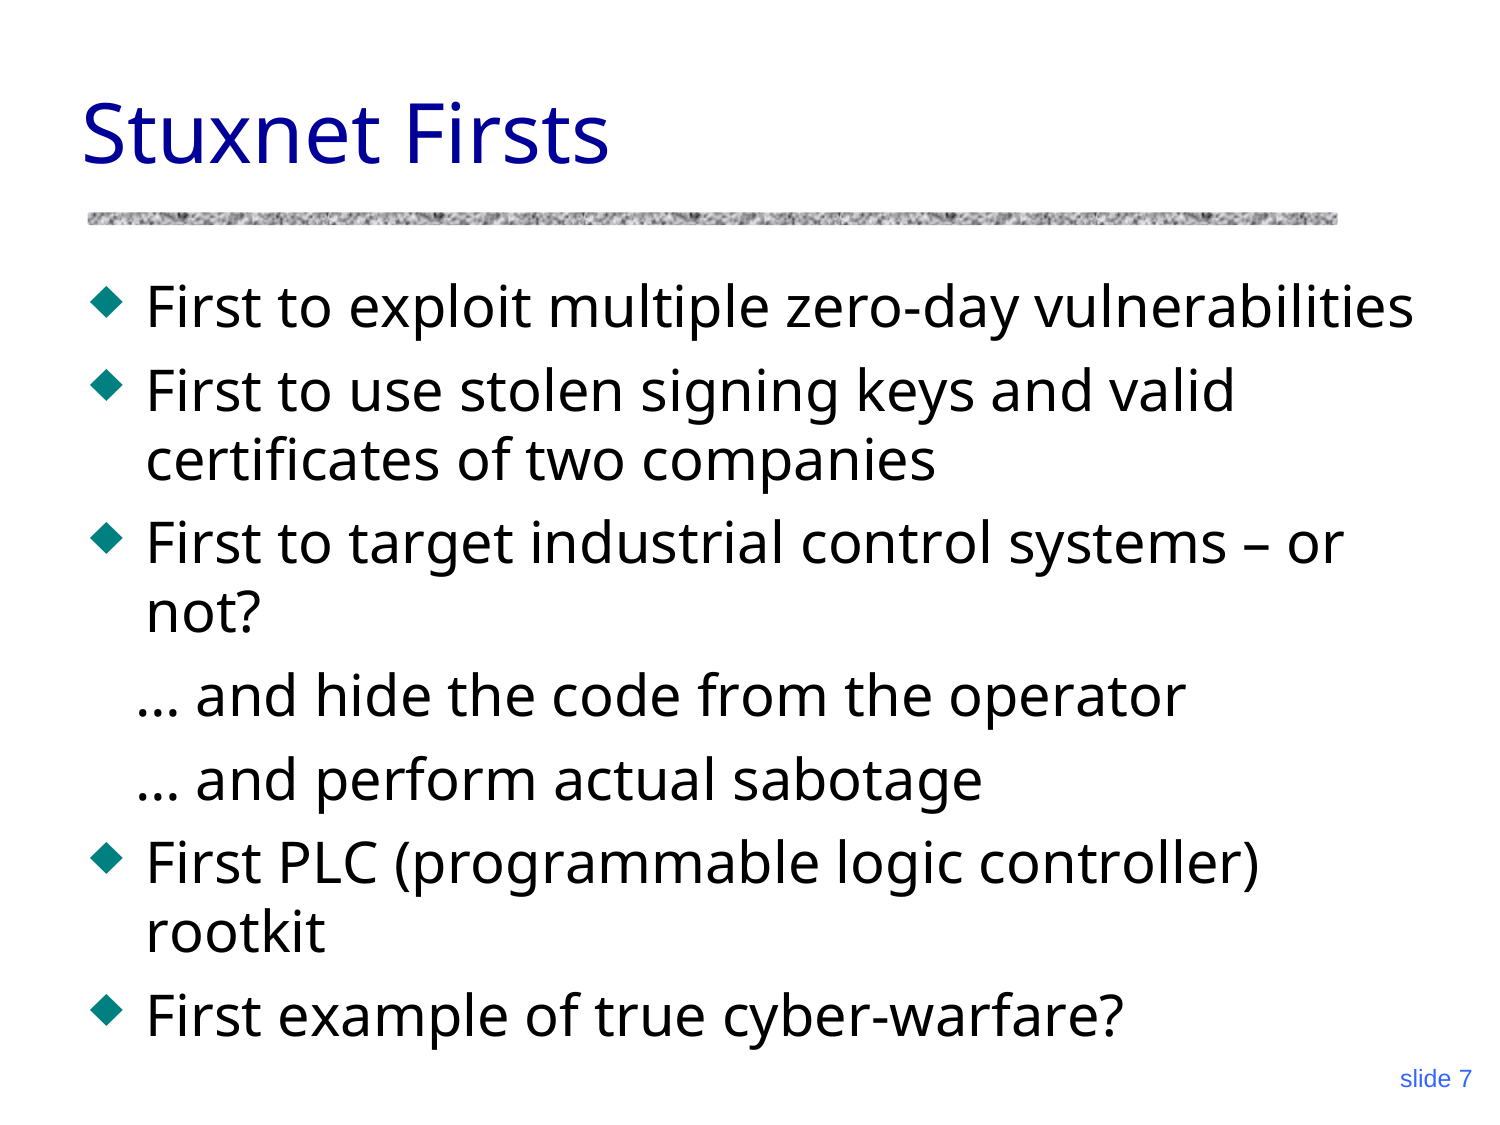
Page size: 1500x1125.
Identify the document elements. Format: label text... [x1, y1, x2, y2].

text_box slide <number> [1174, 1025, 1488, 1101]
title Stuxnet Firsts [66, 37, 1342, 188]
list First to exploit multiple zero-day vulnerabilities First to use stolen signing keys and valid certificates of two companies First to target industrial control systems – or not? … and hide the code from the operator … and perform actual sabotage First PLC (programmable logic controller) rootkit First example of true cyber-warfare? [74, 262, 1463, 1063]
picture [87, 212, 1338, 226]
